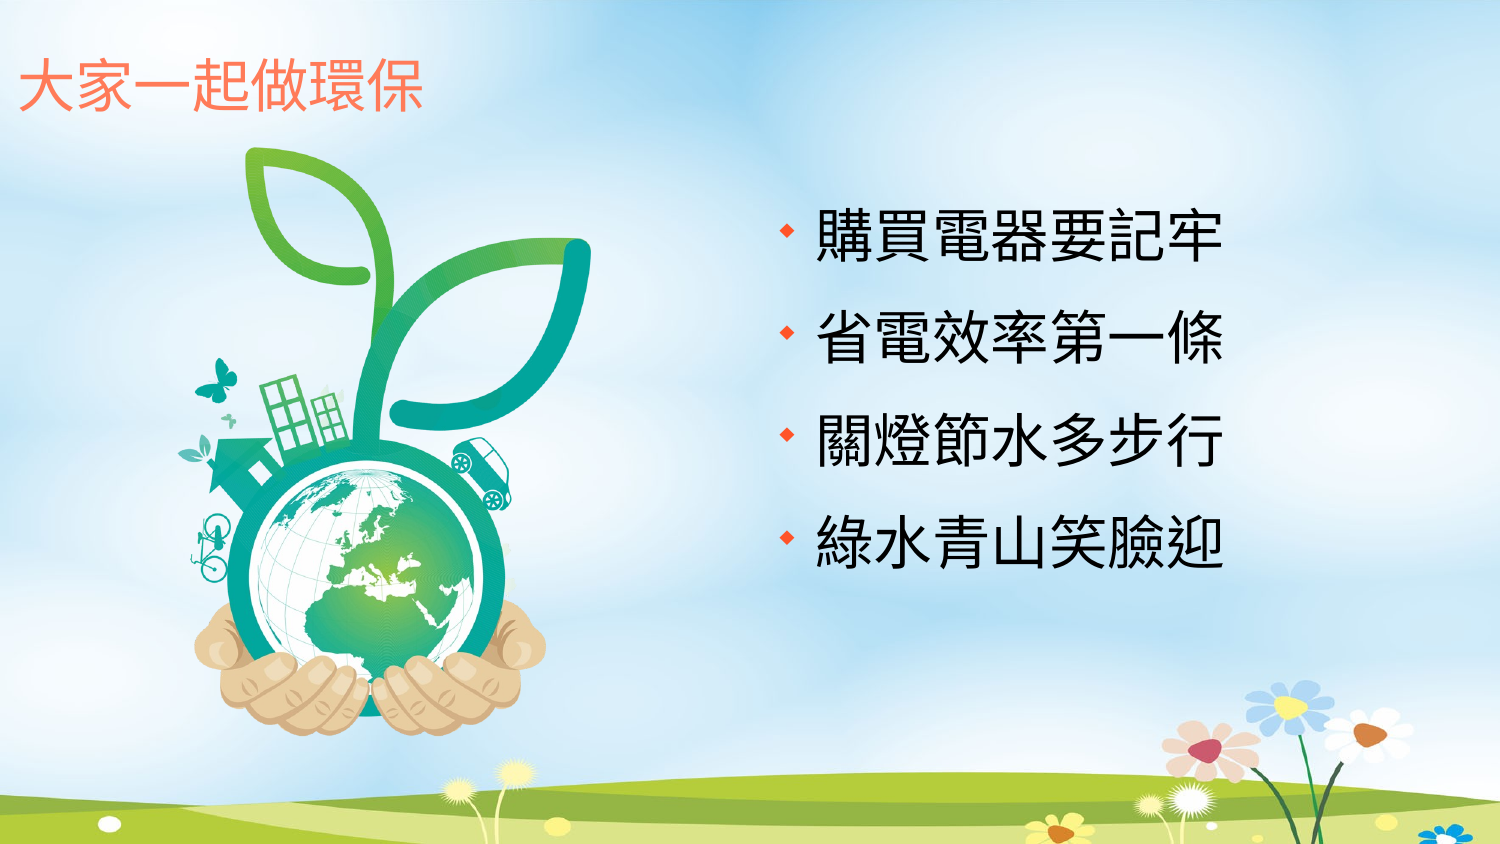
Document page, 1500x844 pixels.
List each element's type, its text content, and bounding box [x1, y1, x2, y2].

title 大家一起做環保 [0, 0, 443, 120]
list 購買電器要記牢 省電效率第一條 關燈節水多步行 綠水青山笑臉迎 [767, 189, 1402, 591]
picture [0, 0, 1500, 844]
